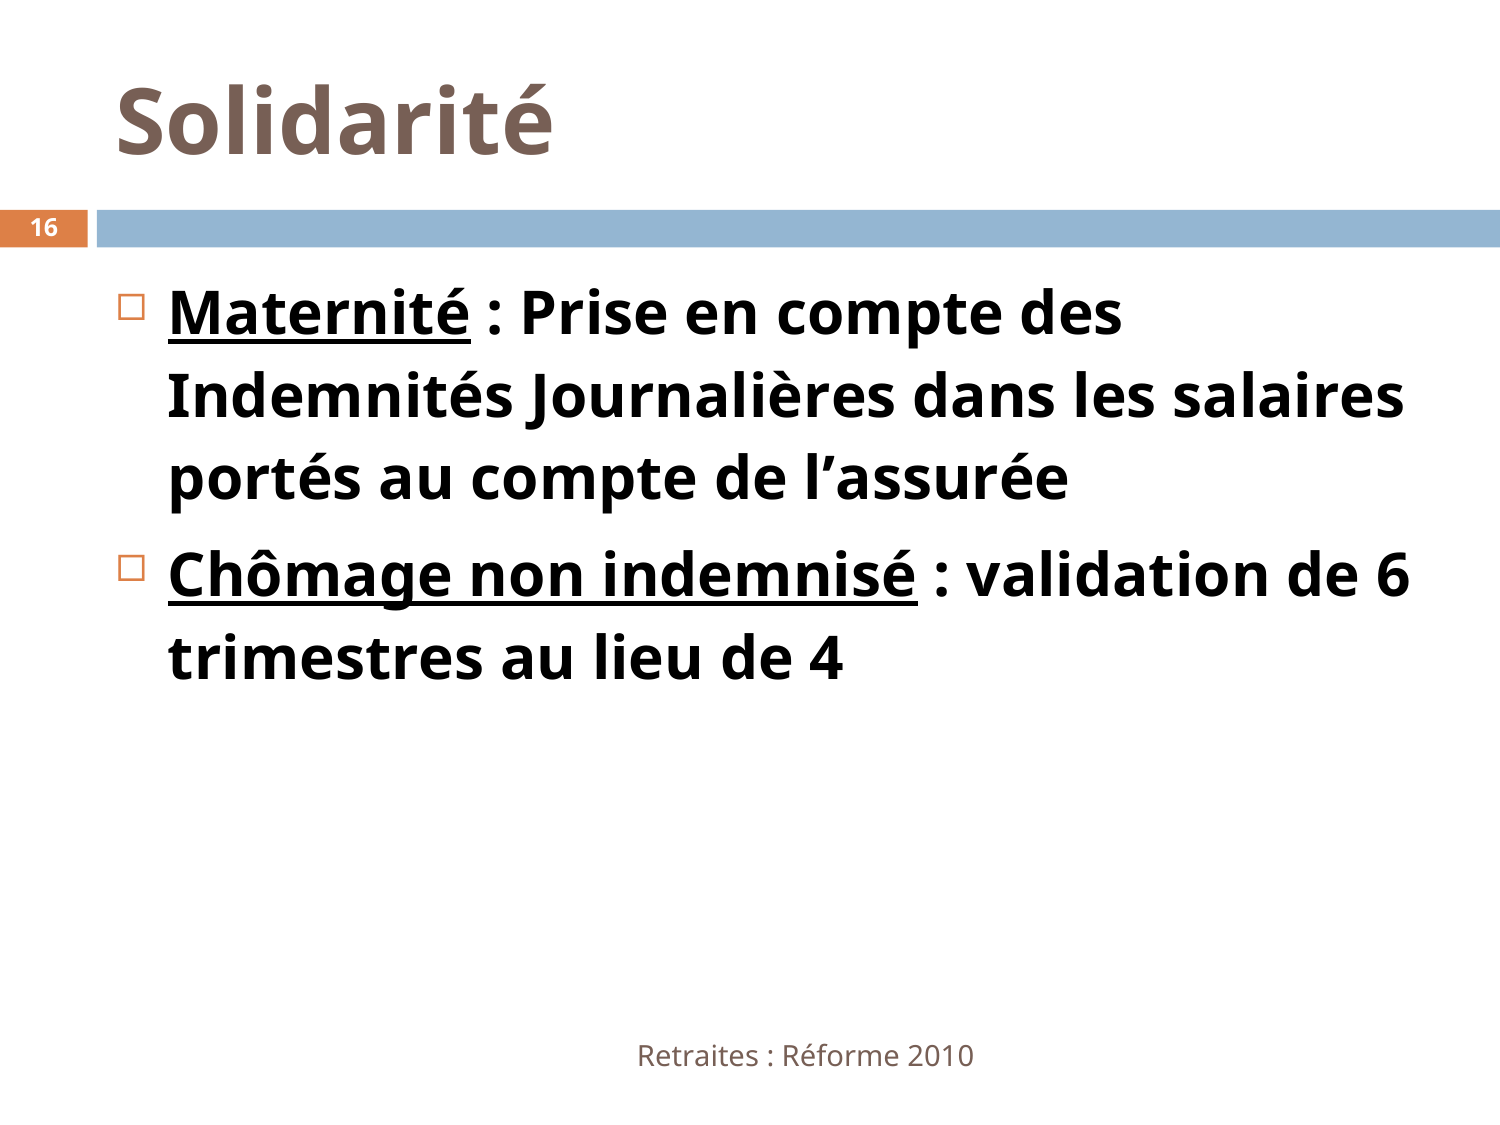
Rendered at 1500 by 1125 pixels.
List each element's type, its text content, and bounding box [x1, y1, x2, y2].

title Solidarité [100, 37, 1438, 201]
text_box <numéro> [0, 208, 88, 249]
list Maternité : Prise en compte des Indemnités Journalières dans les salaires portés au compte de l’assurée Chômage non indemnisé : validation de 6 trimestres au lieu de 4 [100, 262, 1438, 1001]
text_box Retraites : Réforme 2010 [99, 1025, 990, 1085]
